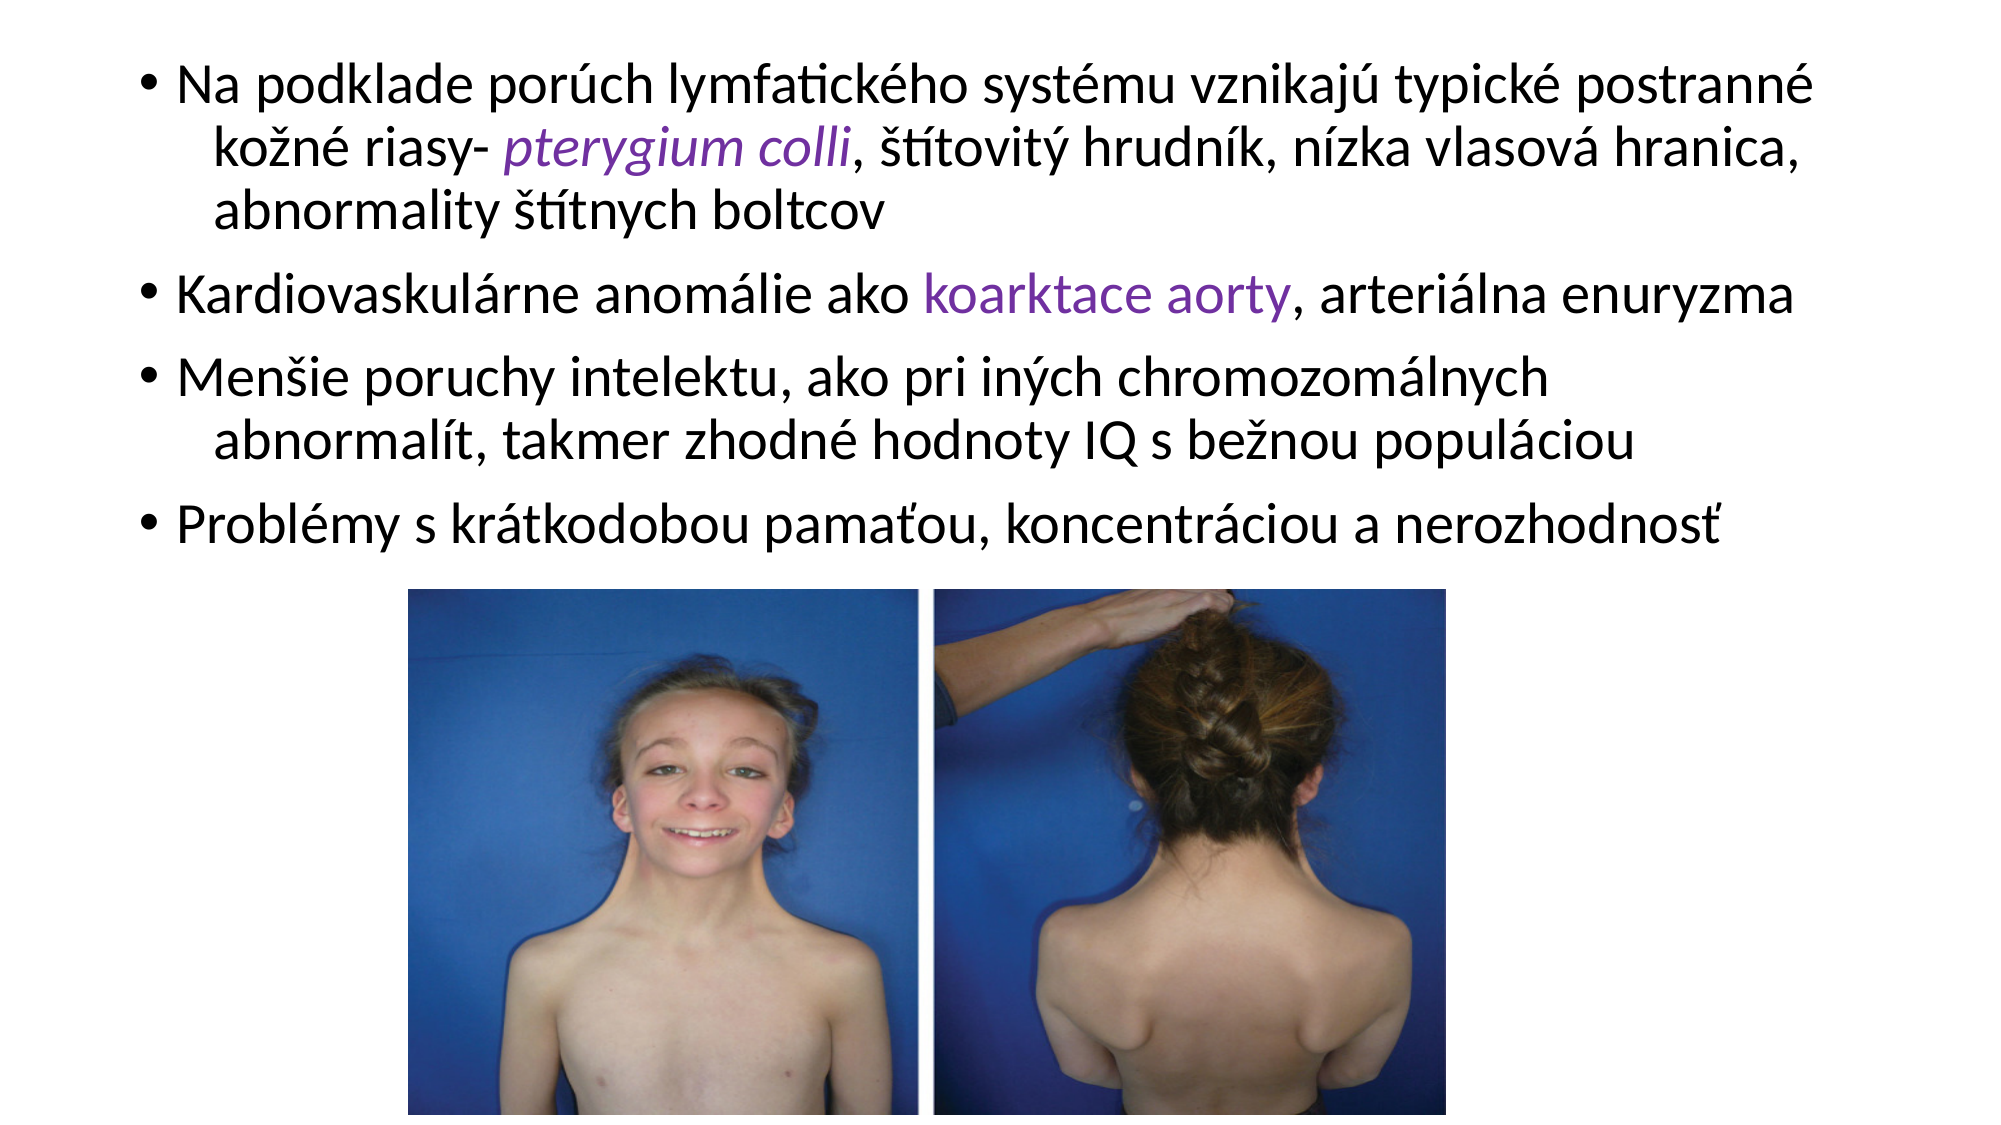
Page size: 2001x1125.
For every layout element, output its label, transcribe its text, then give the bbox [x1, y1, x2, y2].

picture [408, 589, 1446, 1115]
list Na podklade porúch lymfatického systému vznikajú typické postranné kožné riasy- pterygium colli, štítovitý hrudník, nízka vlasová hranica, abnormality štítnych boltcov Kardiovaskulárne anomálie ako koarktace aorty, arteriálna enuryzma Menšie poruchy intelektu, ako pri iných chromozomálnych abnormalít, takmer zhodné hodnoty IQ s bežnou populáciou Problémy s krátkodobou pamaťou, koncentráciou a nerozhodnosť [124, 45, 1850, 929]
